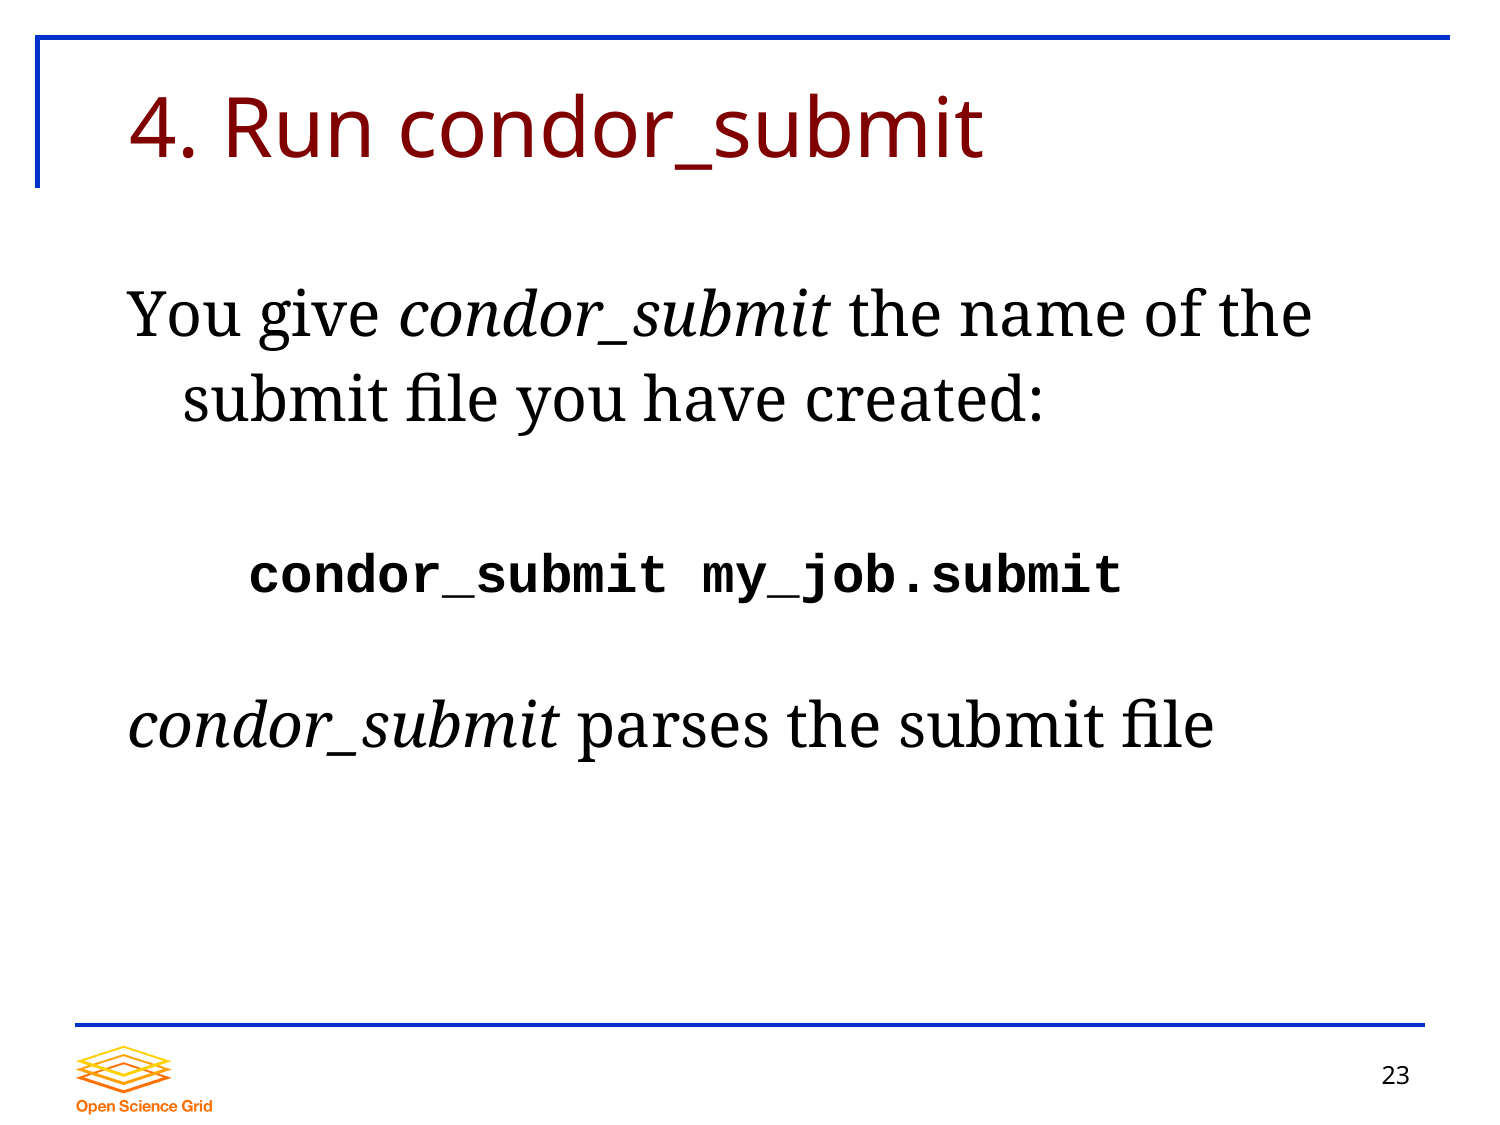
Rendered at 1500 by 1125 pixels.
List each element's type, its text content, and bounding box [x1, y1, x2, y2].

picture [62, 1032, 226, 1125]
list You give condor_submit the name of the submit file you have created: condor_submit my_job.submit condor_submit parses the submit file [112, 262, 1388, 969]
title 4. Run condor_submit [115, 60, 1426, 189]
